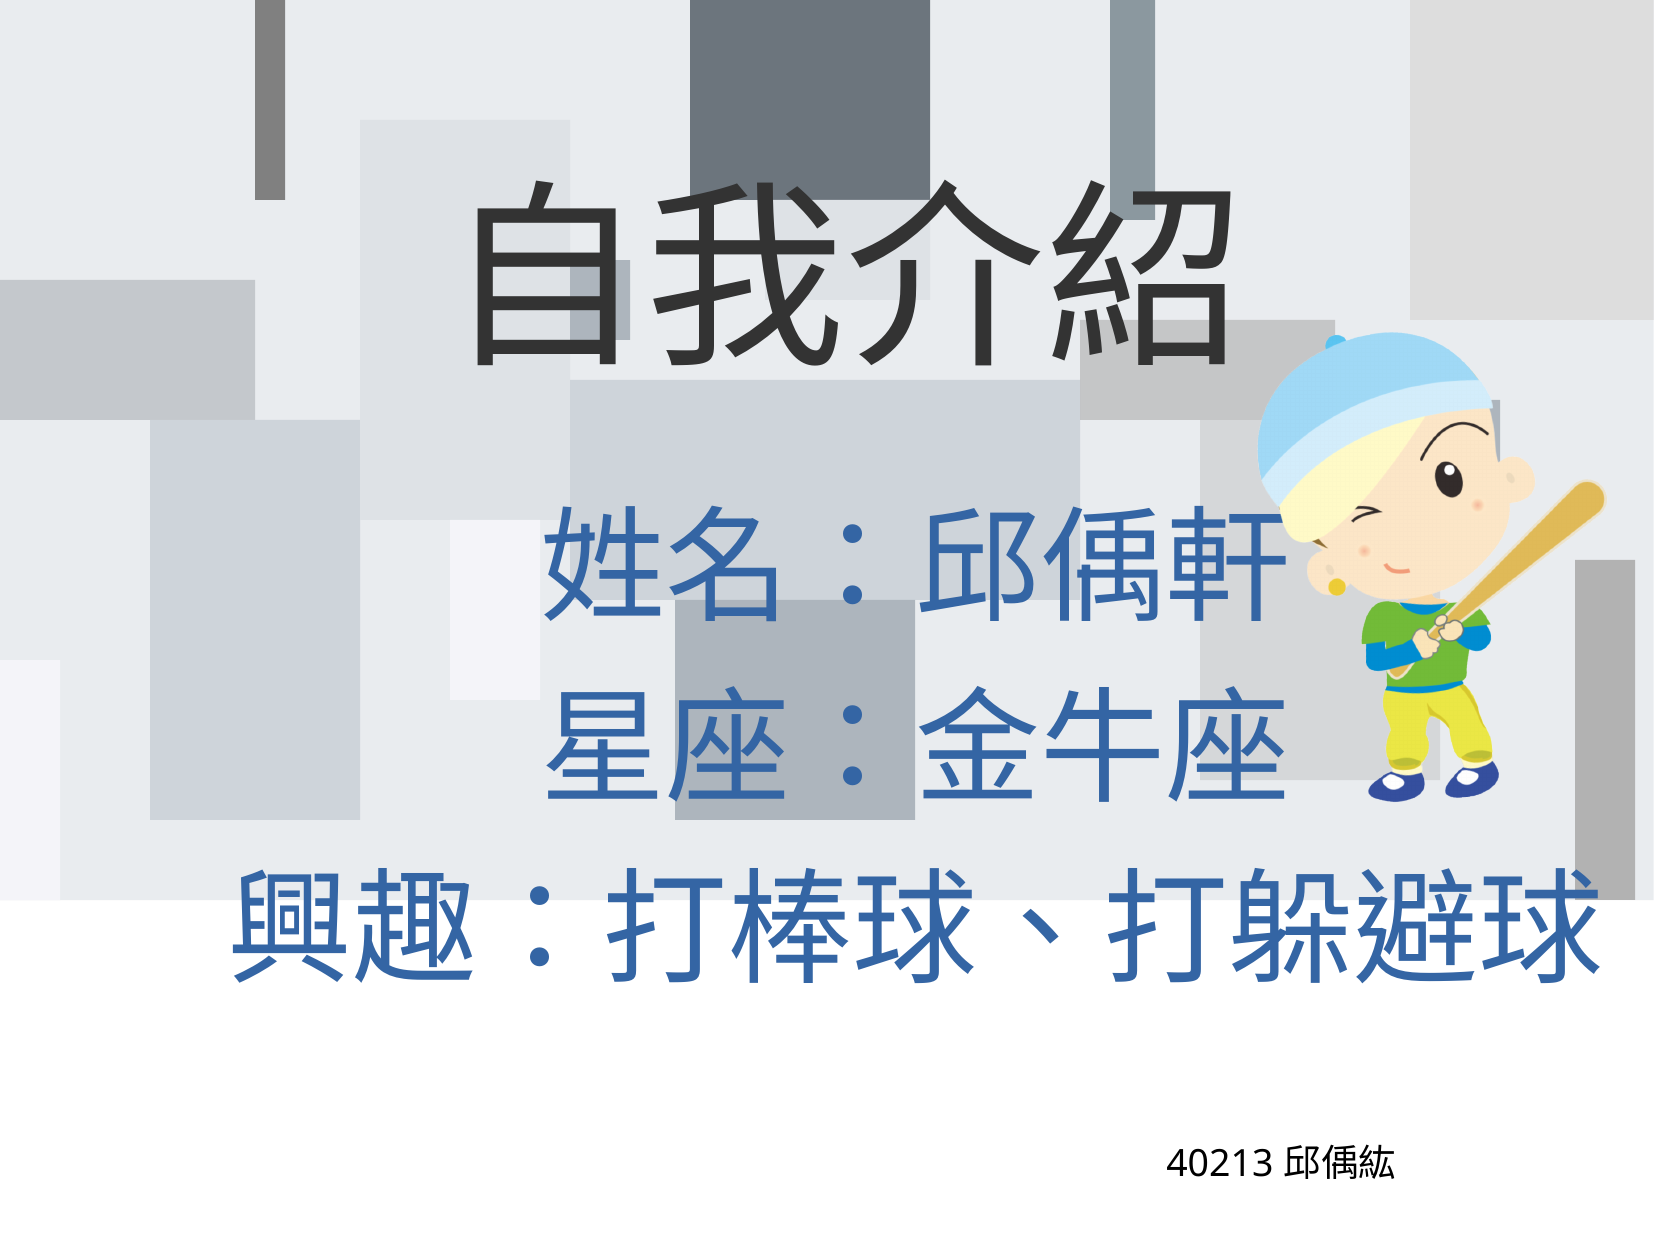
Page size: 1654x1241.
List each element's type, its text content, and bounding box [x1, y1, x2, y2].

picture [1245, 307, 1637, 815]
subtitle 姓名：邱偊軒 星座：金牛座 興趣：打棒球、打躲避球 [88, 442, 1654, 1034]
title 自我介紹 [96, 52, 1595, 442]
text_box 40213邱偊紘 [1151, 1125, 1418, 1241]
